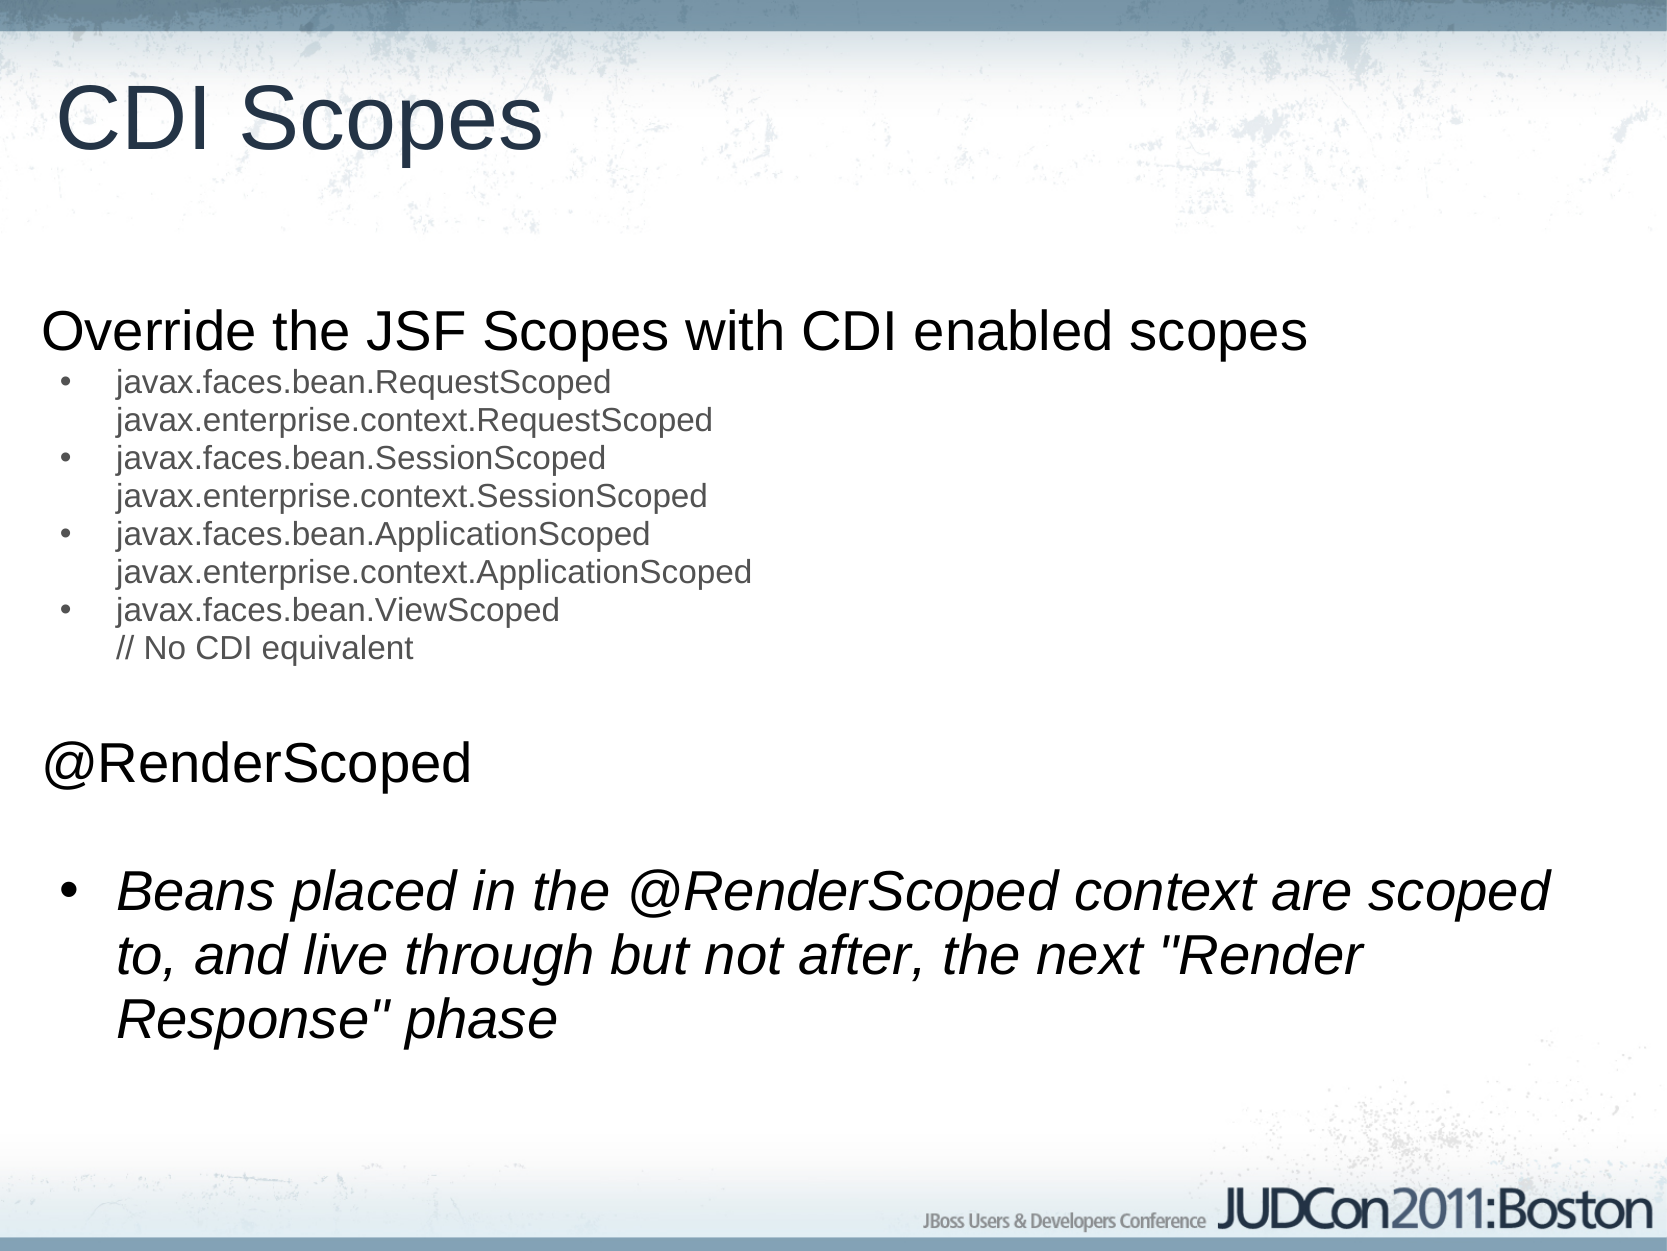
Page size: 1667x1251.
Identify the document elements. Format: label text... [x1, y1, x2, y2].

picture [0, 0, 1667, 1251]
title CDI Scopes [40, 50, 1627, 216]
list Override the JSF Scopes with CDI enabled scopes javax.faces.bean.RequestScoped javax.enterprise.context.RequestScoped javax.faces.bean.SessionScoped javax.enterprise.context.SessionScoped javax.faces.bean.ApplicationScoped javax.enterprise.context.ApplicationScoped javax.faces.bean.ViewScoped // No CDI equivalent @RenderScoped Beans placed in the @RenderScoped context are scoped to, and live through but not after, the next "Render Response" phase [41, 299, 1628, 1200]
